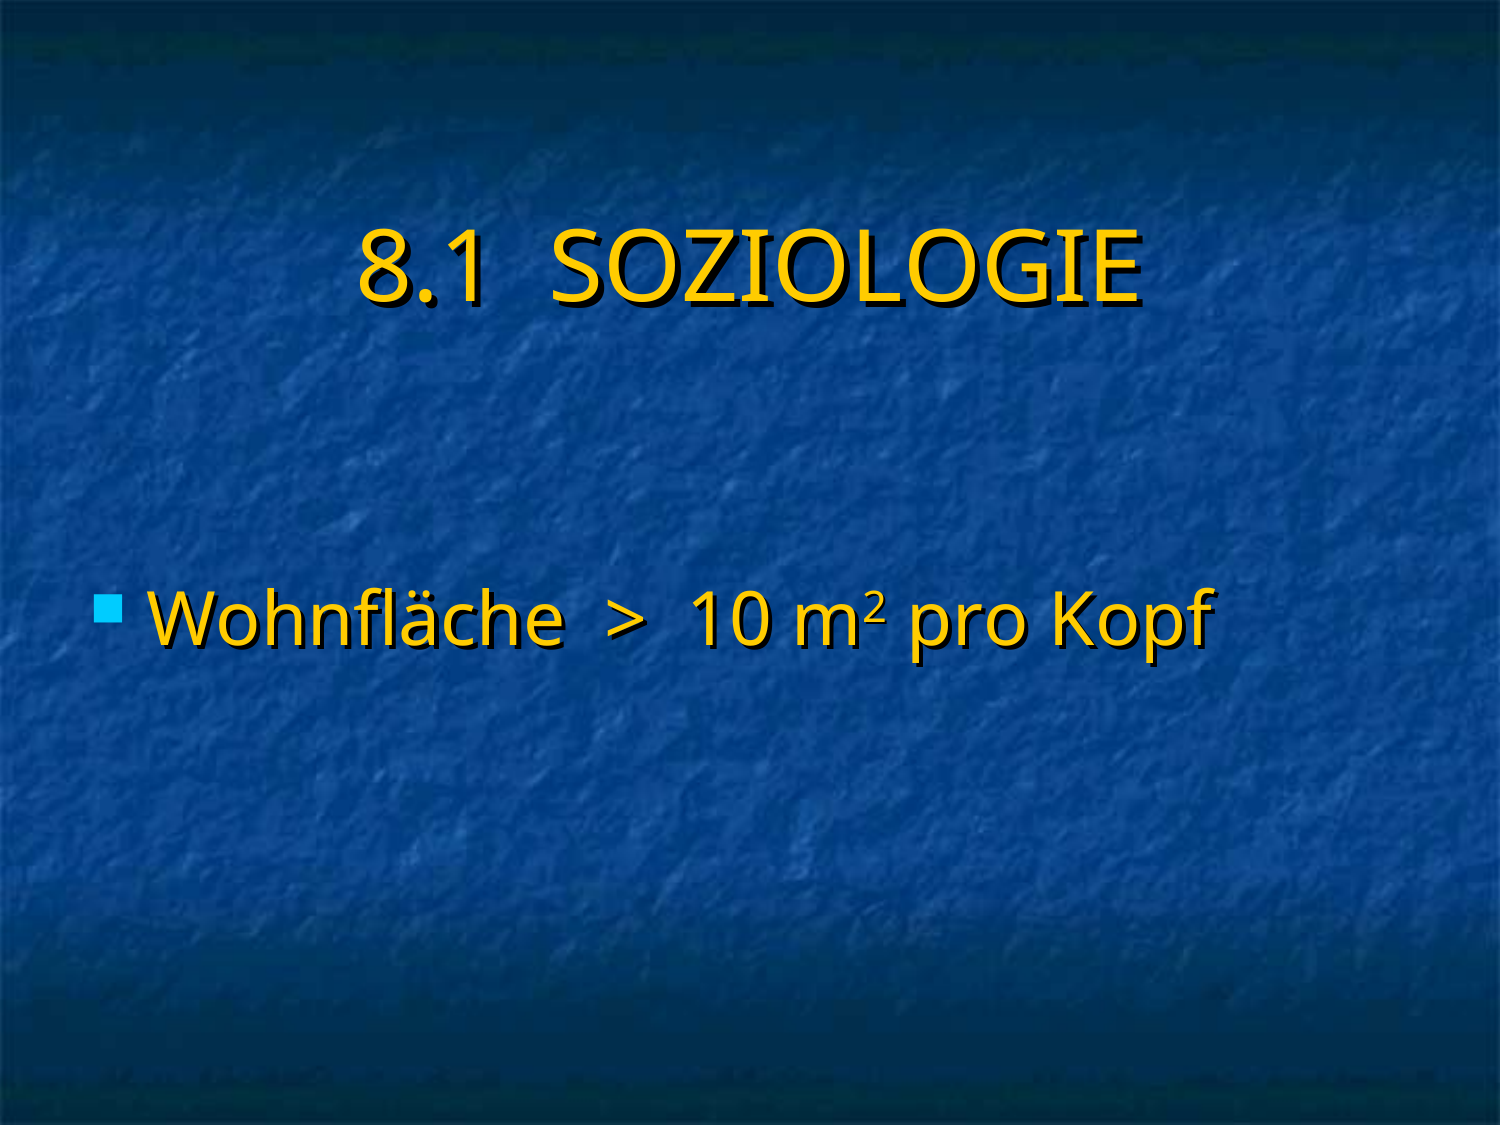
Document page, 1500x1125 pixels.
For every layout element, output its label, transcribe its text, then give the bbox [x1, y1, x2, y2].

list Wohnfläche > 10 m2 pro Kopf [75, 562, 1426, 728]
title 8.1 SOZIOLOGIE [75, 148, 1426, 374]
picture [0, 0, 1500, 1125]
